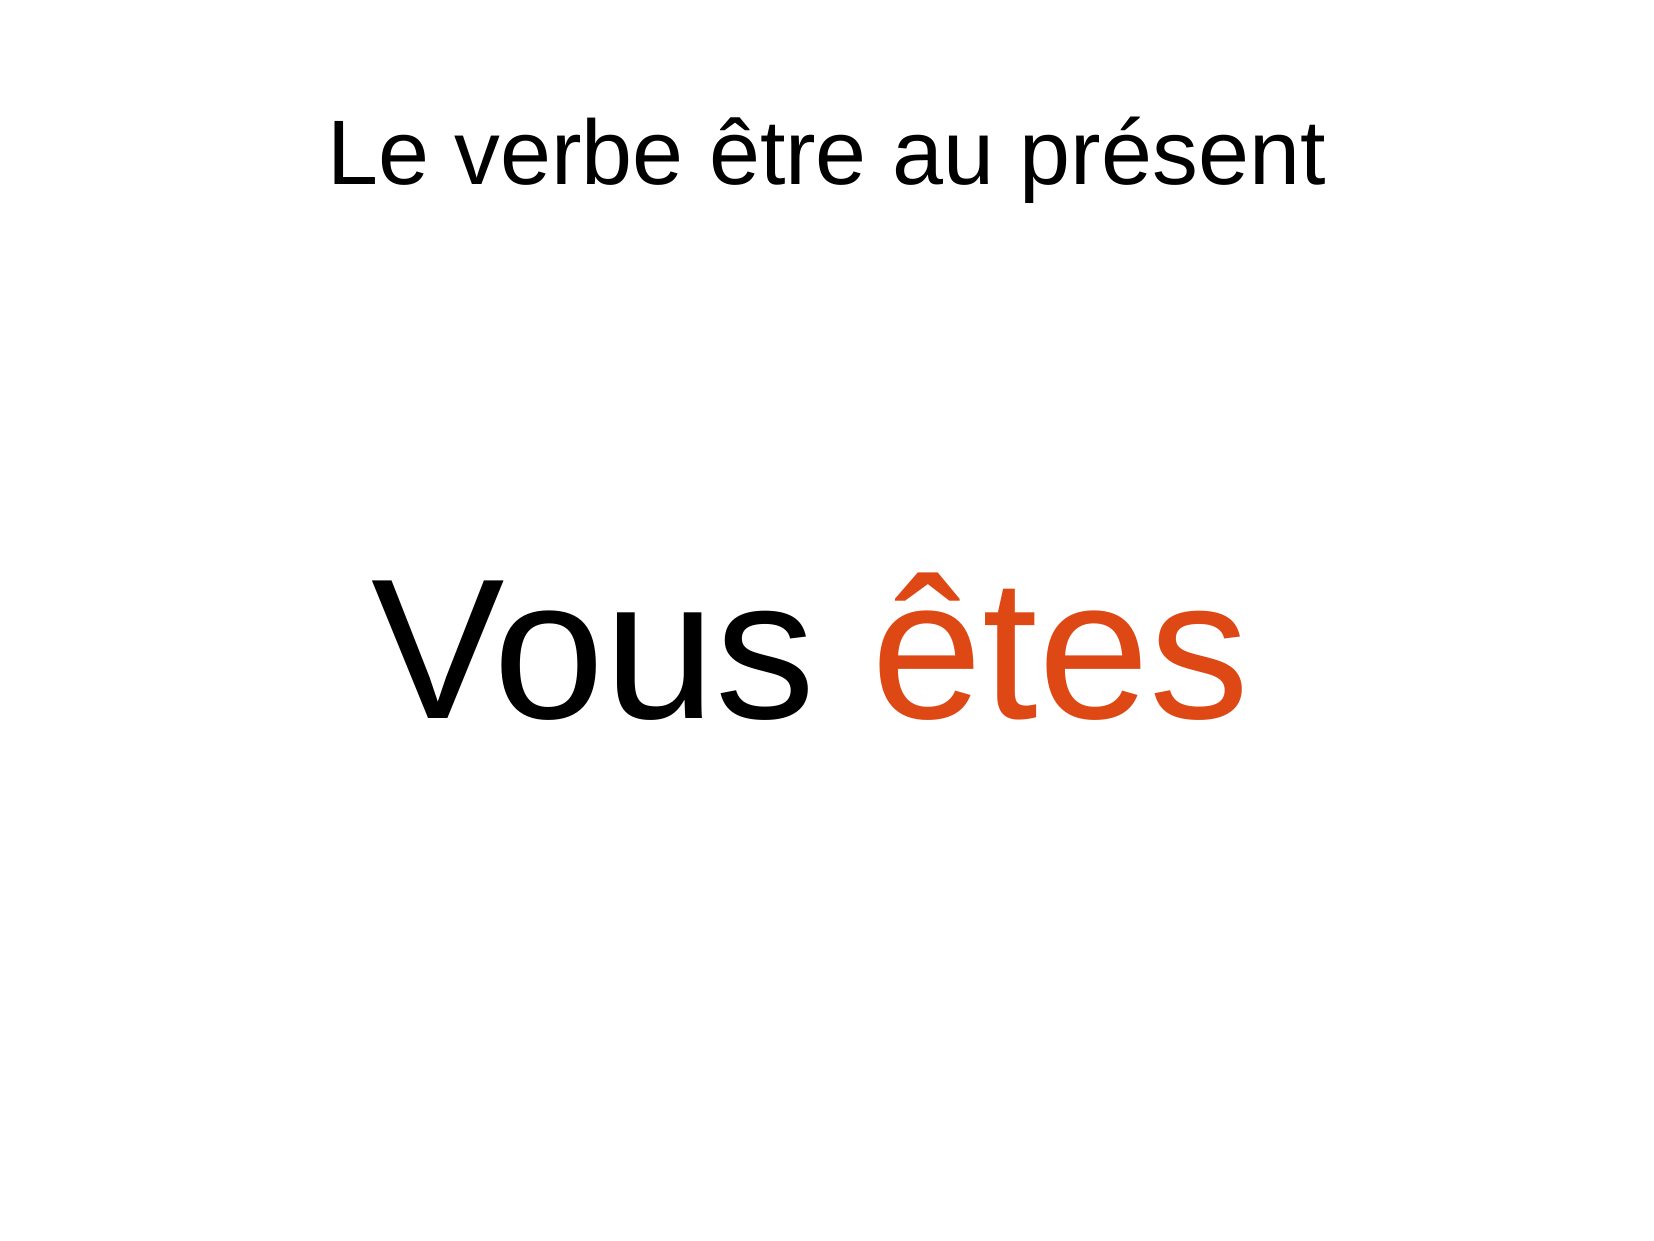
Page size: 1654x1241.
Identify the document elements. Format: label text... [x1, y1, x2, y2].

title Le verbe être au présent [82, 49, 1571, 257]
subtitle Vous êtes [82, 290, 1538, 1010]
